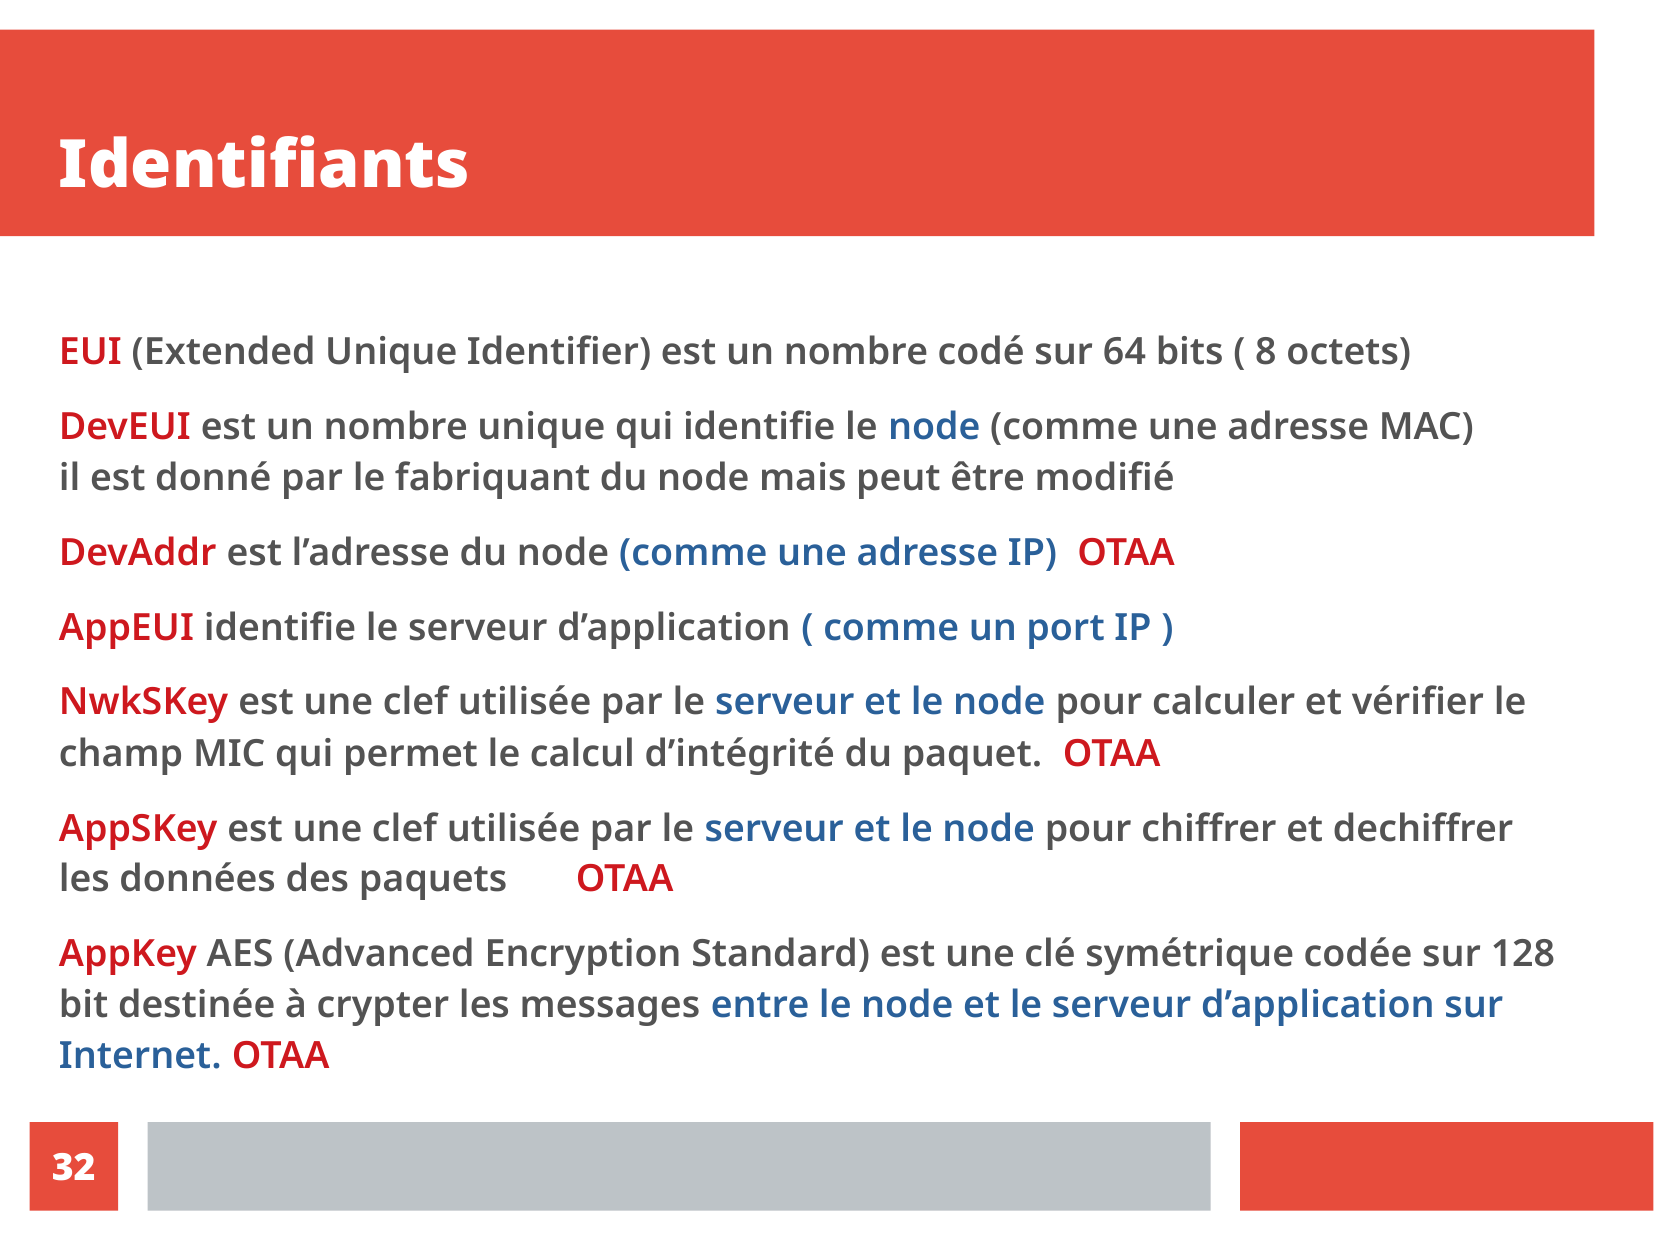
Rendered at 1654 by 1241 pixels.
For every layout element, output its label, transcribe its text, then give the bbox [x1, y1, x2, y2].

title Identifiants [59, 59, 1595, 207]
list EUI (Extended Unique Identifier) est un nombre codé sur 64 bits ( 8 octets) DevEUI est un nombre unique qui identifie le node (comme une adresse MAC) il est donné par le fabriquant du node mais peut être modifié DevAddr est l’adresse du node (comme une adresse IP) OTAA AppEUI identifie le serveur d’application ( comme un port IP ) NwkSKey est une clef utilisée par le serveur et le node pour calculer et vérifier le champ MIC qui permet le calcul d’intégrité du paquet. OTAA AppSKey est une clef utilisée par le serveur et le node pour chiffrer et dechiffrer les données des paquets OTAA AppKey AES (Advanced Encryption Standard) est une clé symétrique codée sur 128 bit destinée à crypter les messages entre le node et le serveur d’application sur Internet. OTAA [59, 324, 1565, 1093]
